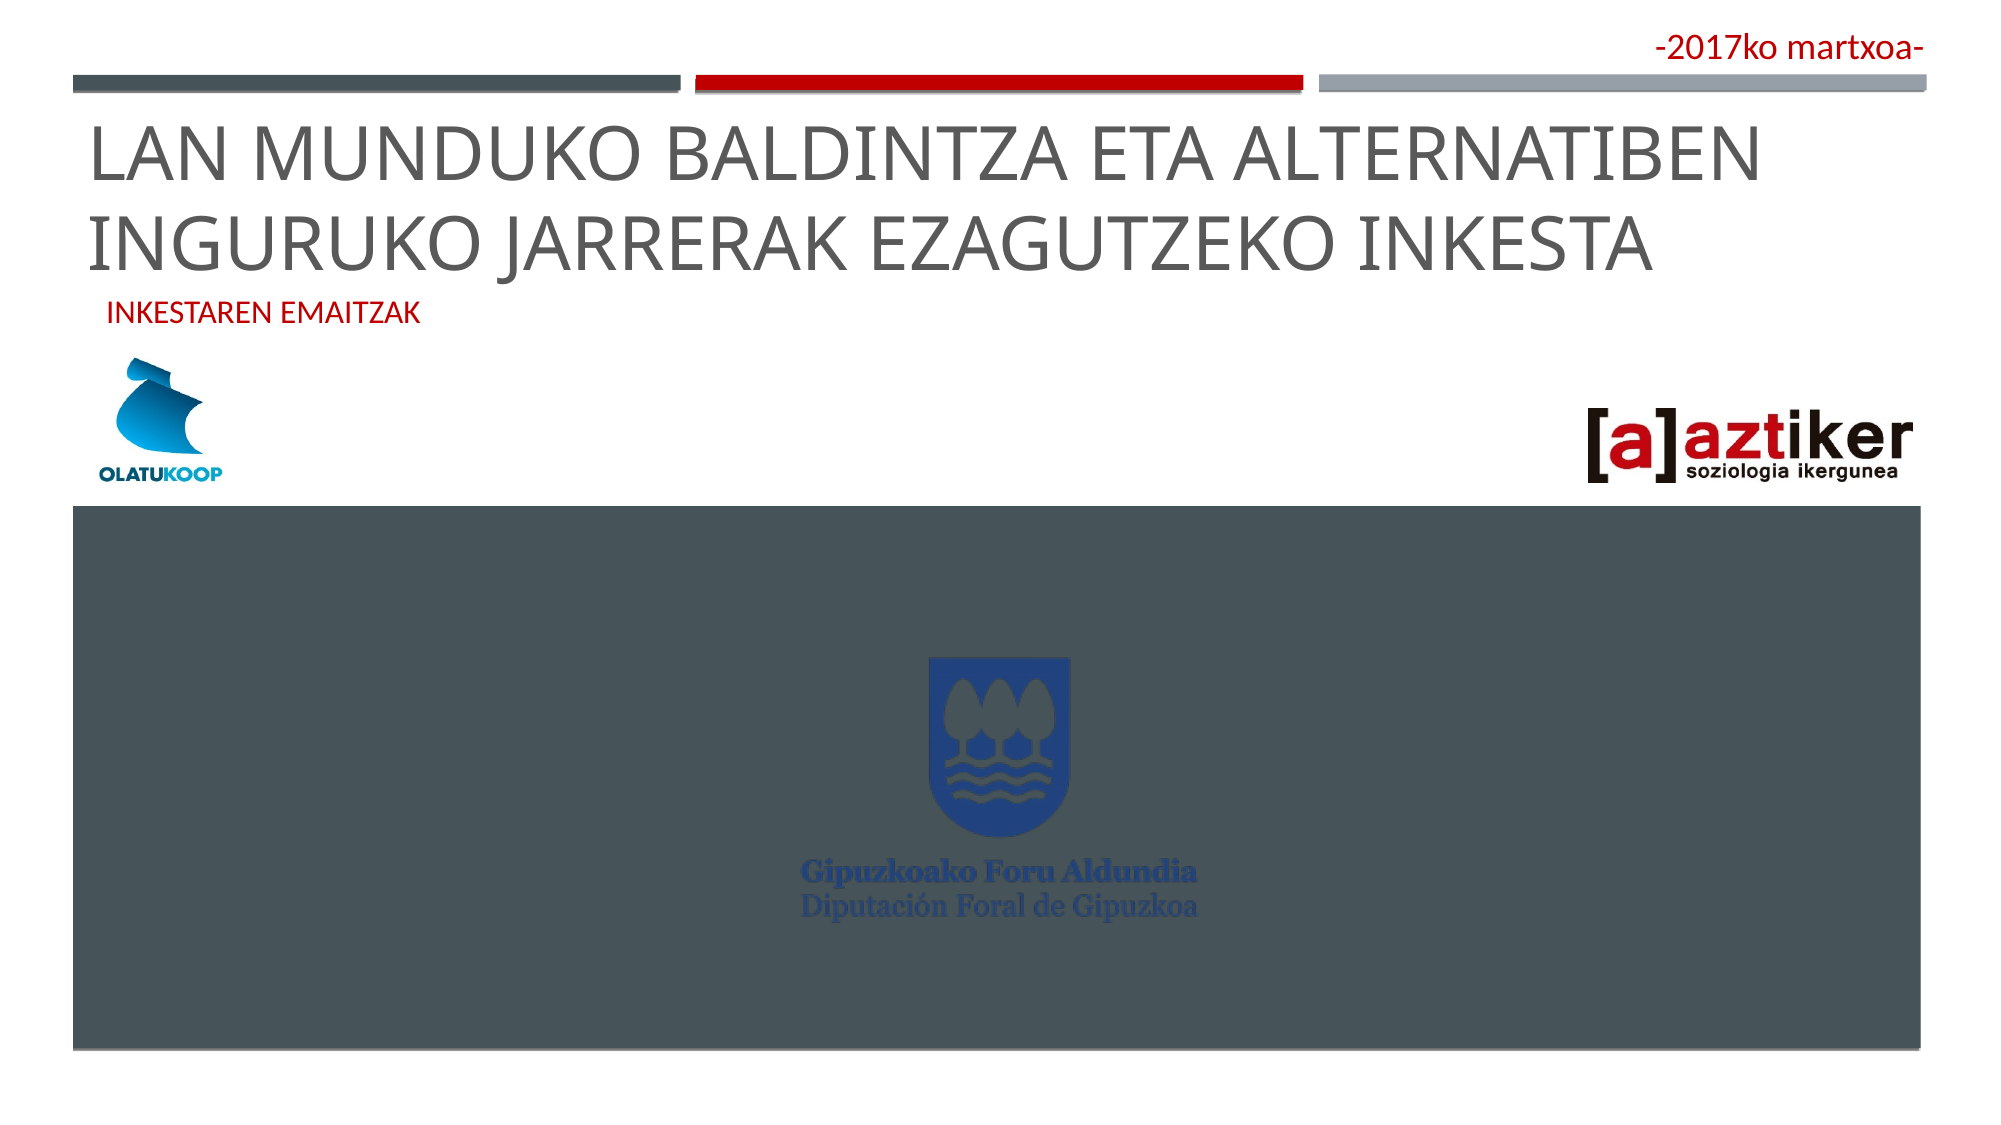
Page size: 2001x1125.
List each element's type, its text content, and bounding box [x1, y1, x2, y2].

picture [1588, 408, 1913, 483]
picture [765, 625, 1235, 956]
subtitle INKESTAREN EMAITZAK [91, 293, 1895, 380]
picture [72, 344, 242, 497]
text_box LAN MUNDUKO BALDINTZA ETA ALTERNATIBEN INGURUKO JARRERAK EZAGUTZEKO INKESTA [72, 97, 1927, 293]
text_box -2017ko martxoa- [1640, 14, 1940, 75]
